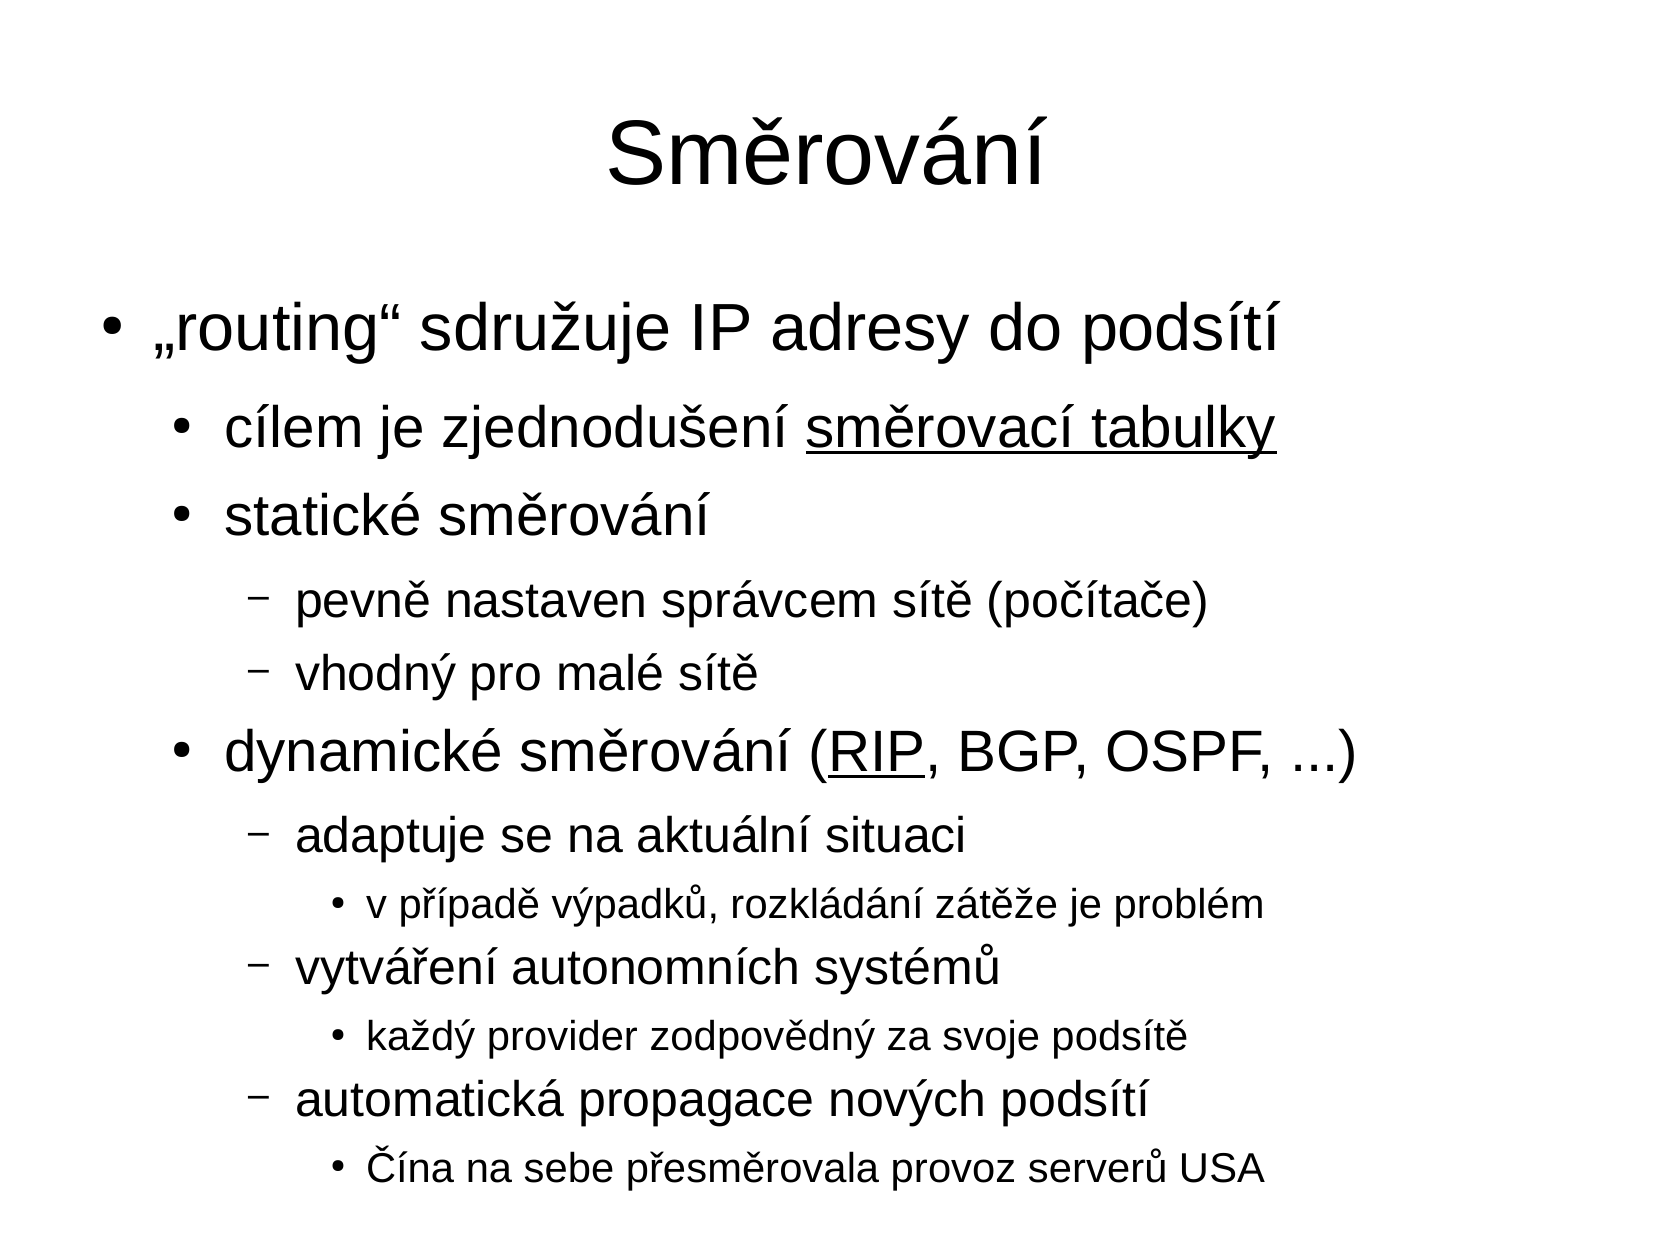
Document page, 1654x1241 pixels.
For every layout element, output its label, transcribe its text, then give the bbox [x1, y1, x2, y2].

list „routing“ sdružuje IP adresy do podsítí cílem je zjednodušení směrovací tabulky statické směrování pevně nastaven správcem sítě (počítače) vhodný pro malé sítě dynamické směrování (RIP, BGP, OSPF, ...) adaptuje se na aktuální situaci v případě výpadků, rozkládání zátěže je problém vytváření autonomních systémů každý provider zodpovědný za svoje podsítě automatická propagace nových podsítí Čína na sebe přesměrovala provoz serverů USA [82, 290, 1571, 1191]
title Směrování [82, 56, 1571, 250]
